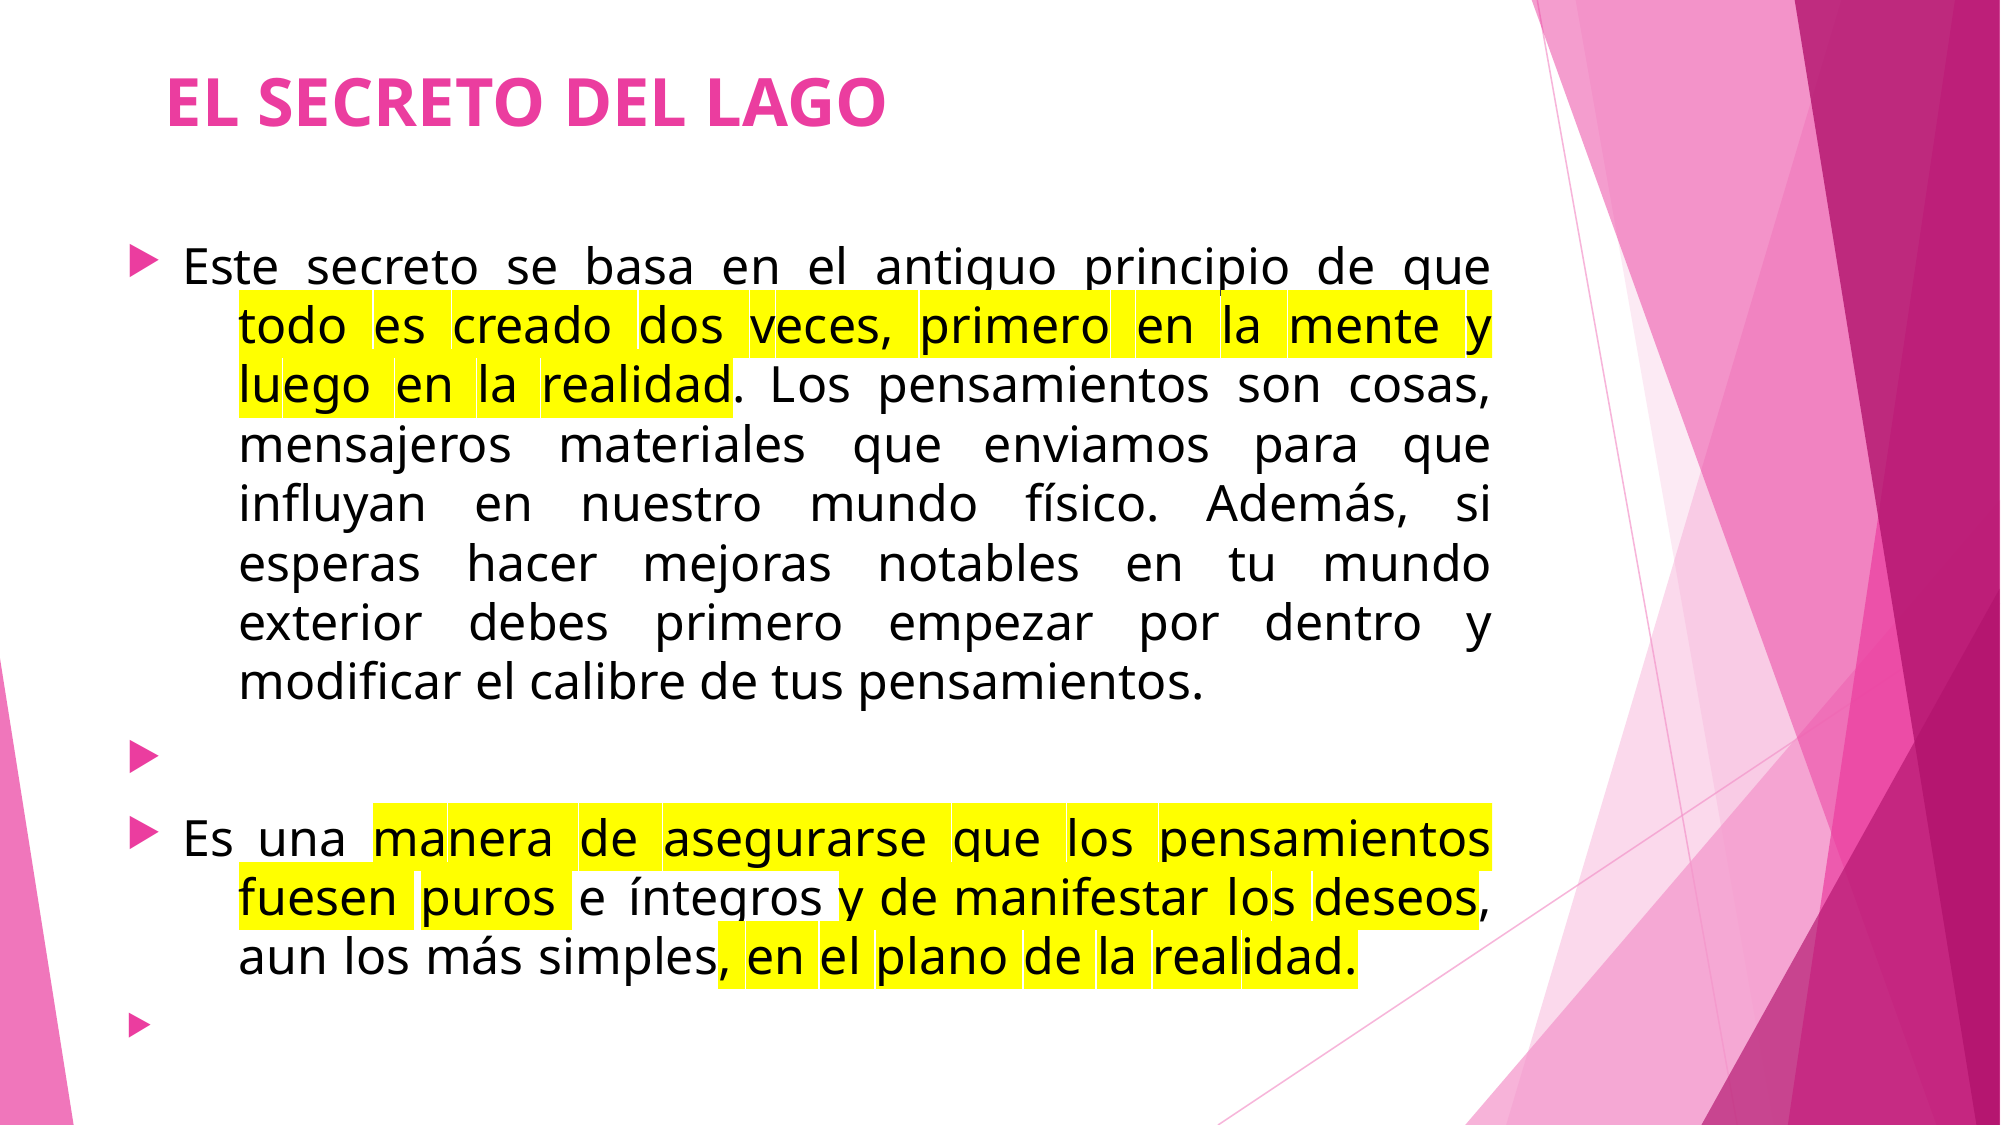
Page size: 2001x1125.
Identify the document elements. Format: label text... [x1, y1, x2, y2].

title EL SECRETO DEL LAGO [149, 52, 1560, 176]
list Este secreto se basa en el antiguo principio de que todo es creado dos veces, primero en la mente y luego en la realidad. Los pensamientos son cosas, mensajeros materiales que enviamos para que influyan en nuestro mundo físico. Además, si esperas hacer mejoras notables en tu mundo exterior debes primero empezar por dentro y modificar el calibre de tus pensamientos. Es una manera de asegurarse que los pensamientos fuesen puros e íntegros y de manifestar los deseos, aun los más simples, en el plano de la realidad. [111, 229, 1522, 1125]
